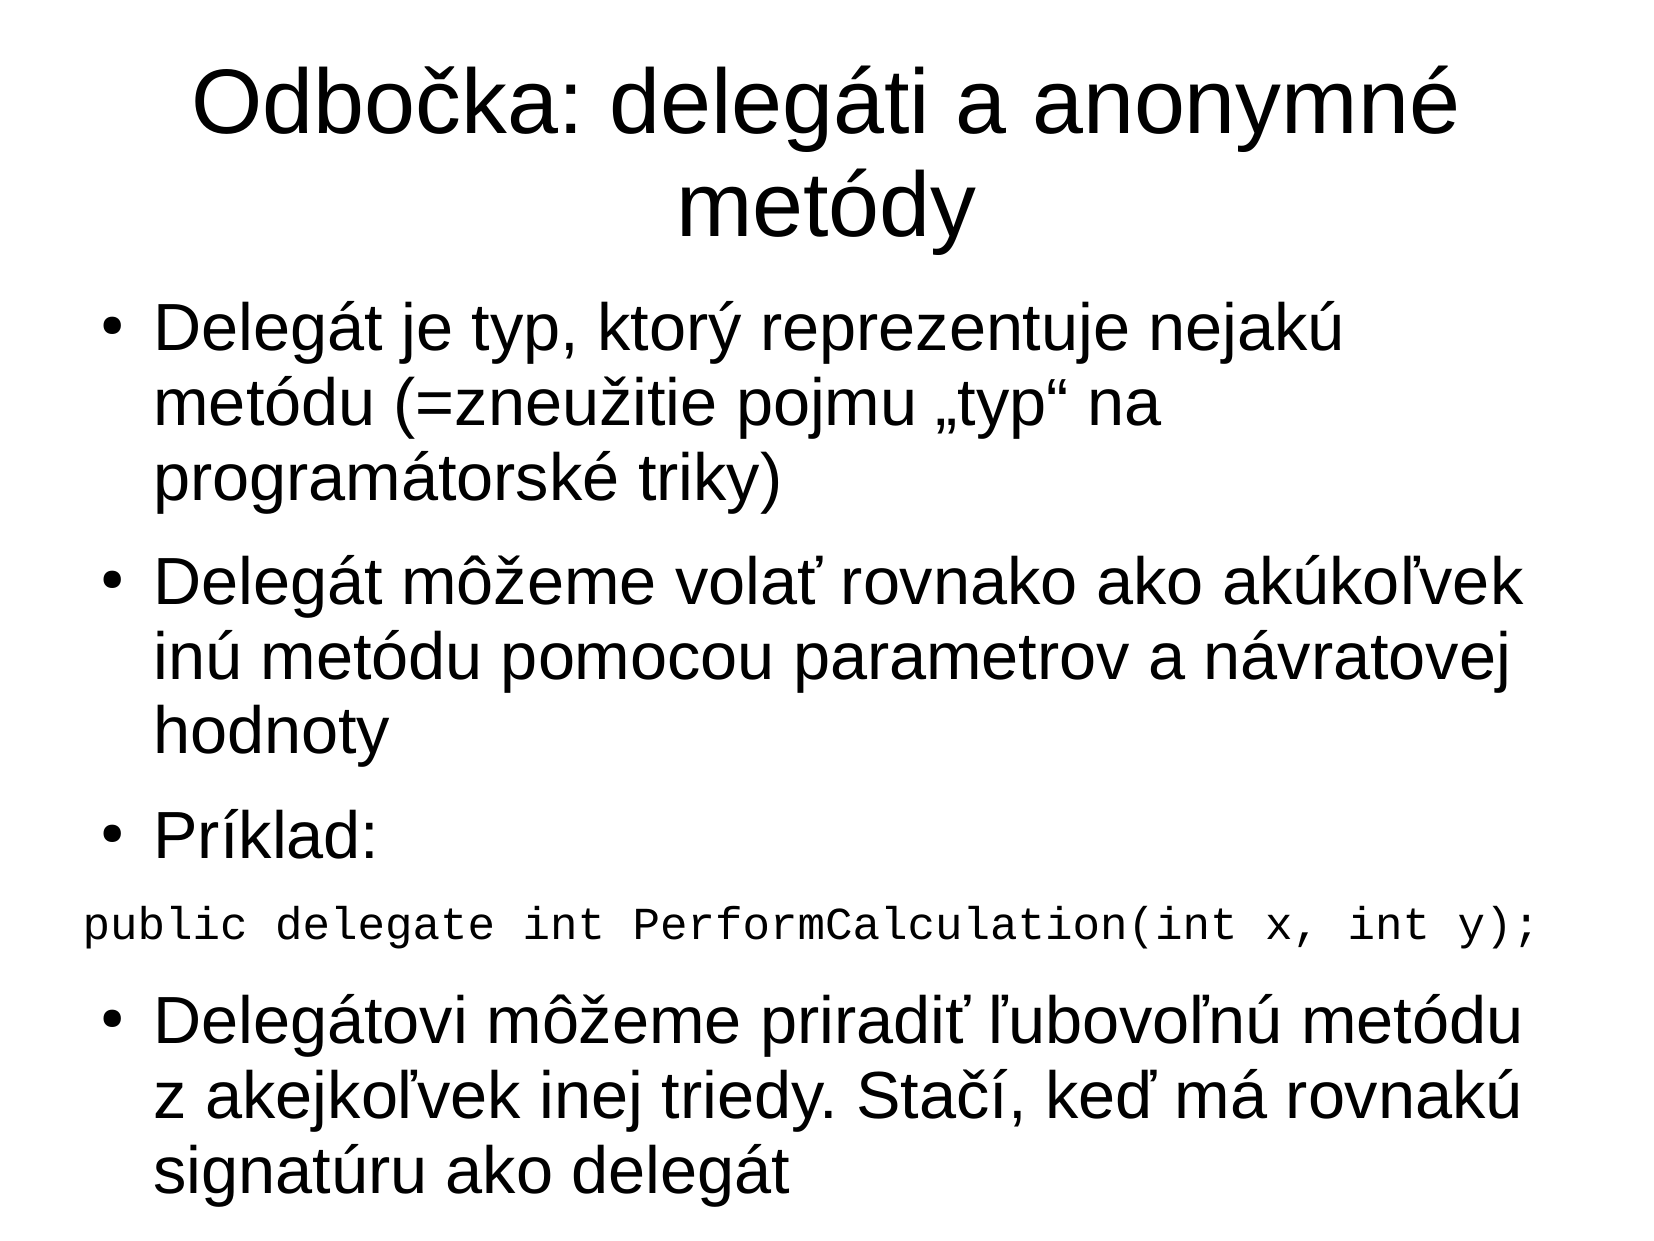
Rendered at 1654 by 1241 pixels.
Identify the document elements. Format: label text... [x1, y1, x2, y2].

list Delegát je typ, ktorý reprezentuje nejakú metódu (=zneužitie pojmu „typ“ na programátorské triky) Delegát môžeme volať rovnako ako akúkoľvek inú metódu pomocou parametrov a návratovej hodnoty Príklad: public delegate int PerformCalculation(int x, int y); Delegátovi môžeme priradiť ľubovoľnú metódu z akejkoľvek inej triedy. Stačí, keď má rovnakú signatúru ako delegát [82, 290, 1571, 1205]
title Odbočka: delegáti a anonymné metódy [82, 50, 1571, 256]
